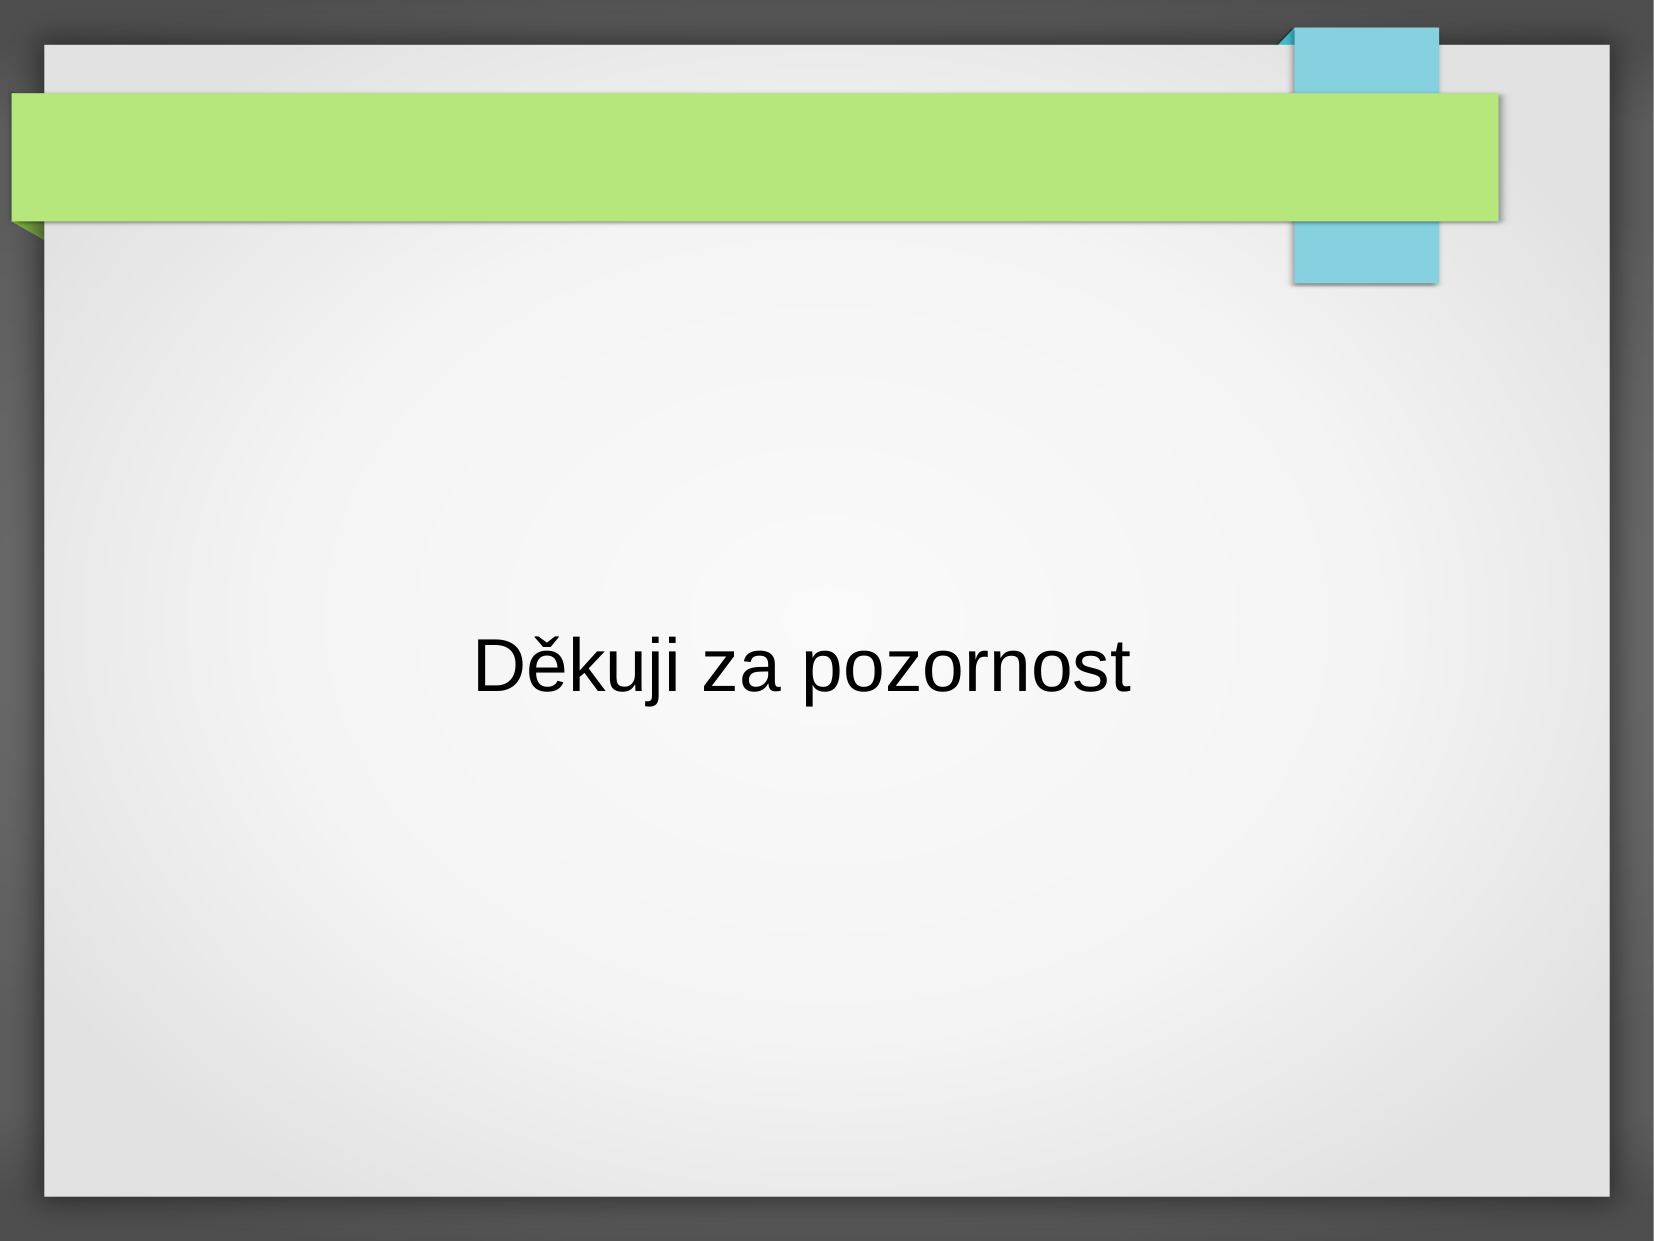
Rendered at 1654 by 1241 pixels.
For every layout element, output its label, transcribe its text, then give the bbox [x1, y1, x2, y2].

title Děkuji za pozornost [472, 602, 1146, 721]
